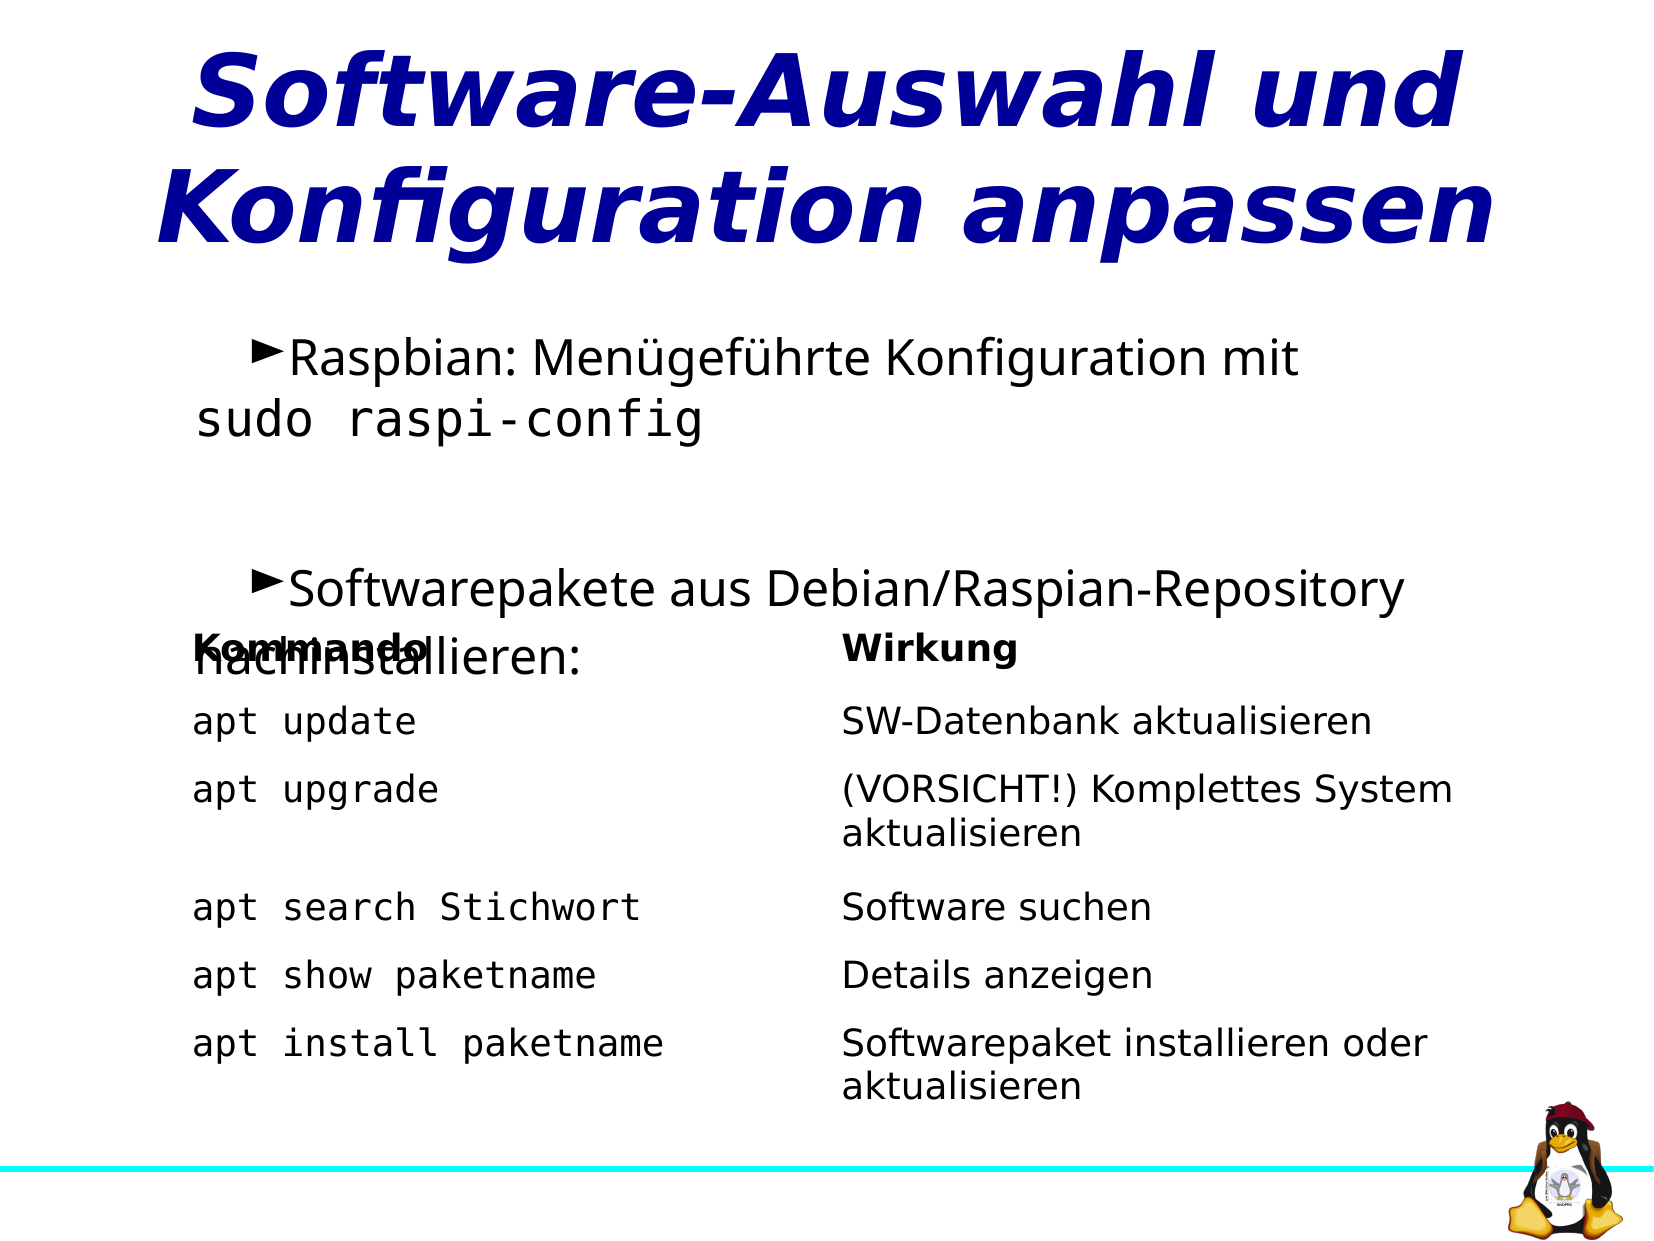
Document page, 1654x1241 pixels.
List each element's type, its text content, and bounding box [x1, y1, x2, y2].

table_cell apt upgrade [177, 760, 827, 878]
table_header Kommando [177, 619, 827, 693]
table_cell apt install paketname [177, 1014, 827, 1131]
table_header Wirkung [827, 619, 1476, 693]
table_cell Softwarepaket installieren oder aktualisieren [827, 1014, 1476, 1131]
picture [1505, 1100, 1625, 1241]
table_cell Software suchen [827, 878, 1476, 946]
table_cell Details anzeigen [827, 946, 1476, 1014]
table_cell SW-Datenbank aktualisieren [827, 693, 1476, 760]
title Software-Auswahl und Konfiguration anpassen [121, 33, 1534, 267]
table_cell apt search Stichwort [177, 878, 827, 946]
list Raspbian: Menügeführte Konfiguration mit sudo raspi-config Softwarepakete aus Debian/Raspian-Repository nachinstallieren: [121, 322, 1561, 1132]
table_cell apt show paketname [177, 946, 827, 1014]
table_cell (VORSICHT!) Komplettes System aktualisieren [827, 760, 1476, 878]
table_cell apt update [177, 693, 827, 760]
